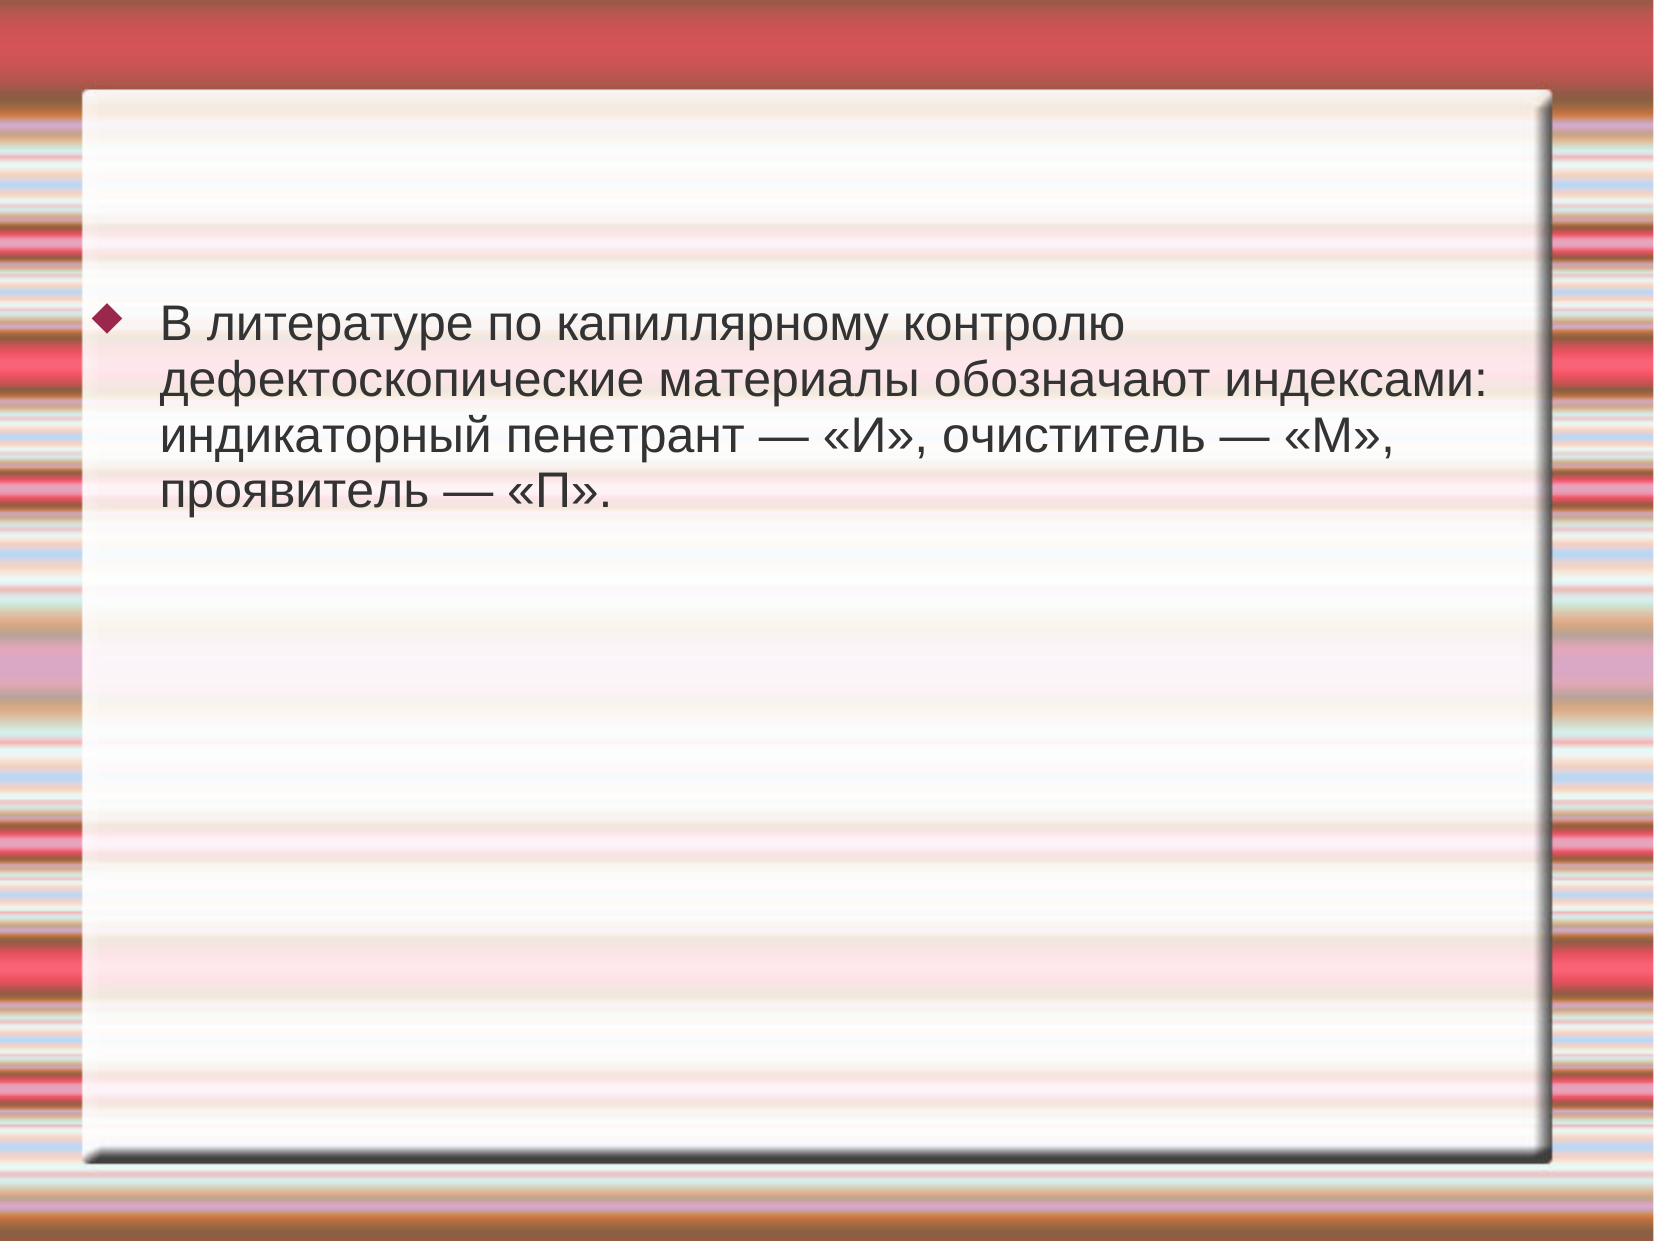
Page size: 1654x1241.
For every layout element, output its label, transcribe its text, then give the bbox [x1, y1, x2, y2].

picture [0, 0, 1654, 1241]
list В литературе по капиллярному контролю дефектоскопические материалы обозначают индексами: индикаторный пенетрант — «И», очиститель — «М», проявитель — «П». [76, 295, 1565, 1114]
